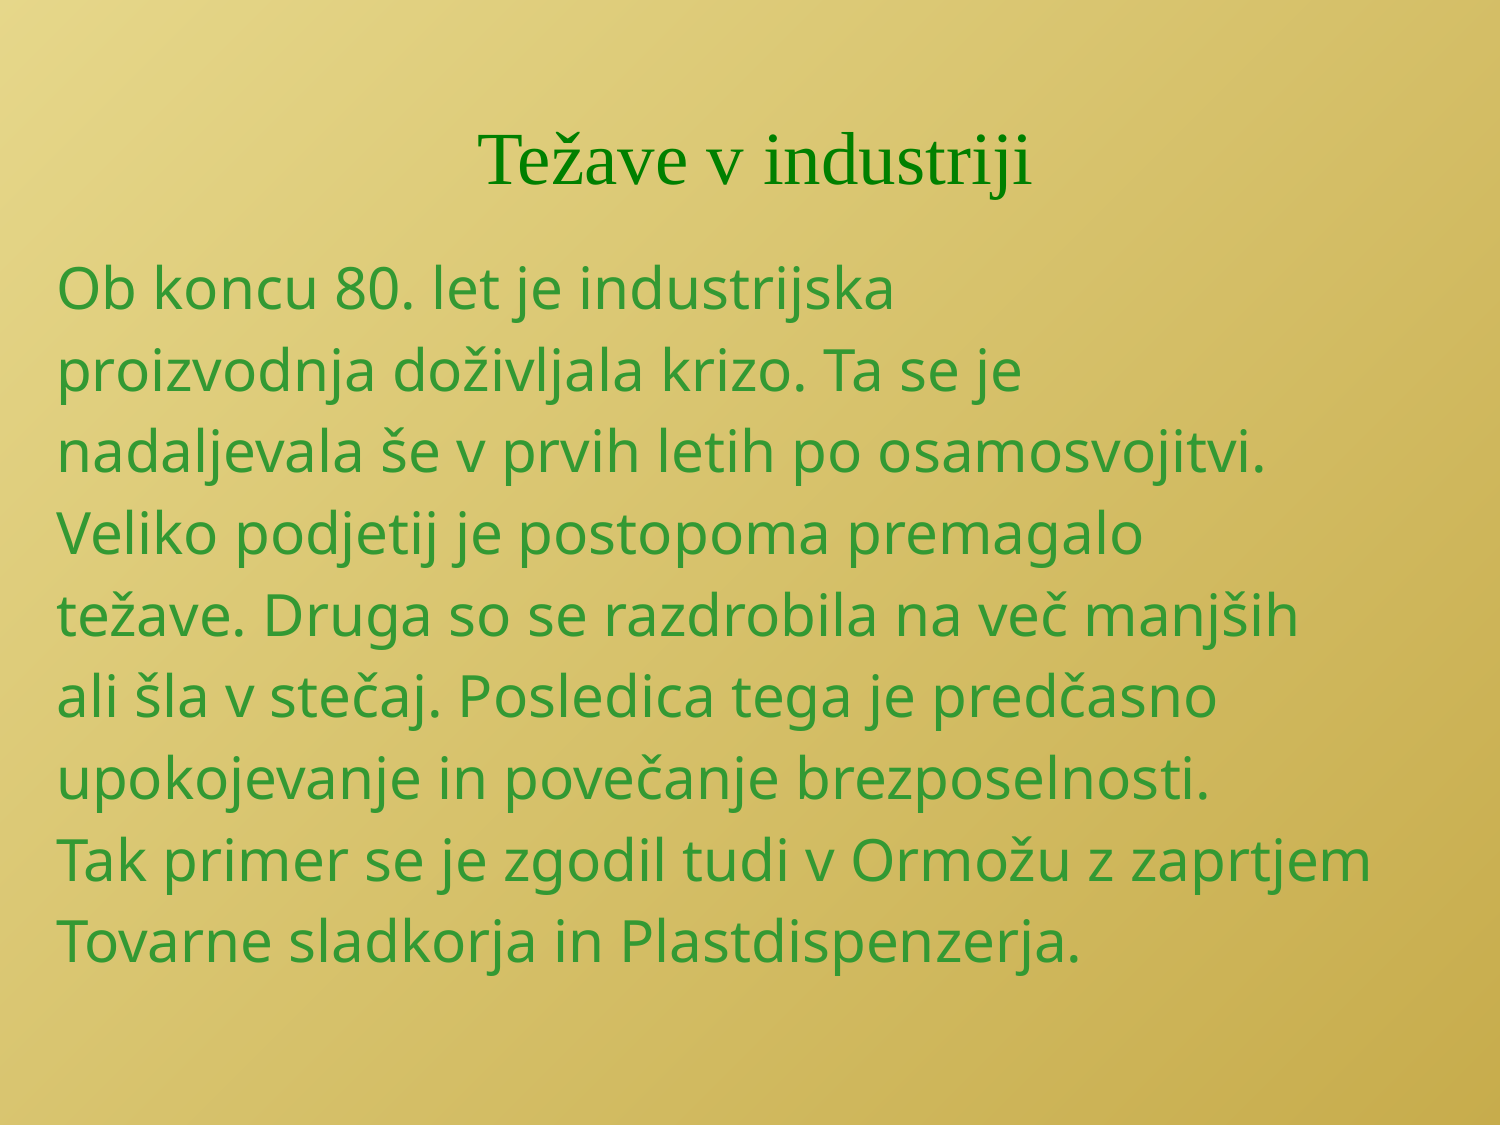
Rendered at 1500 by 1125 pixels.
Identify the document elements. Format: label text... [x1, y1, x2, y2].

text_box Težave v industriji [454, 101, 1057, 212]
list Ob koncu 80. let je industrijska proizvodnja doživljala krizo. Ta se je nadaljevala še v prvih letih po osamosvojitvi. Veliko podjetij je postopoma premagalo težave. Druga so se razdrobila na več manjših ali šla v stečaj. Posledica tega je predčasno upokojevanje in povečanje brezposelnosti. Tak primer se je zgodil tudi v Ormožu z zaprtjem Tovarne sladkorja in Plastdispenzerja. [41, 243, 1500, 1071]
